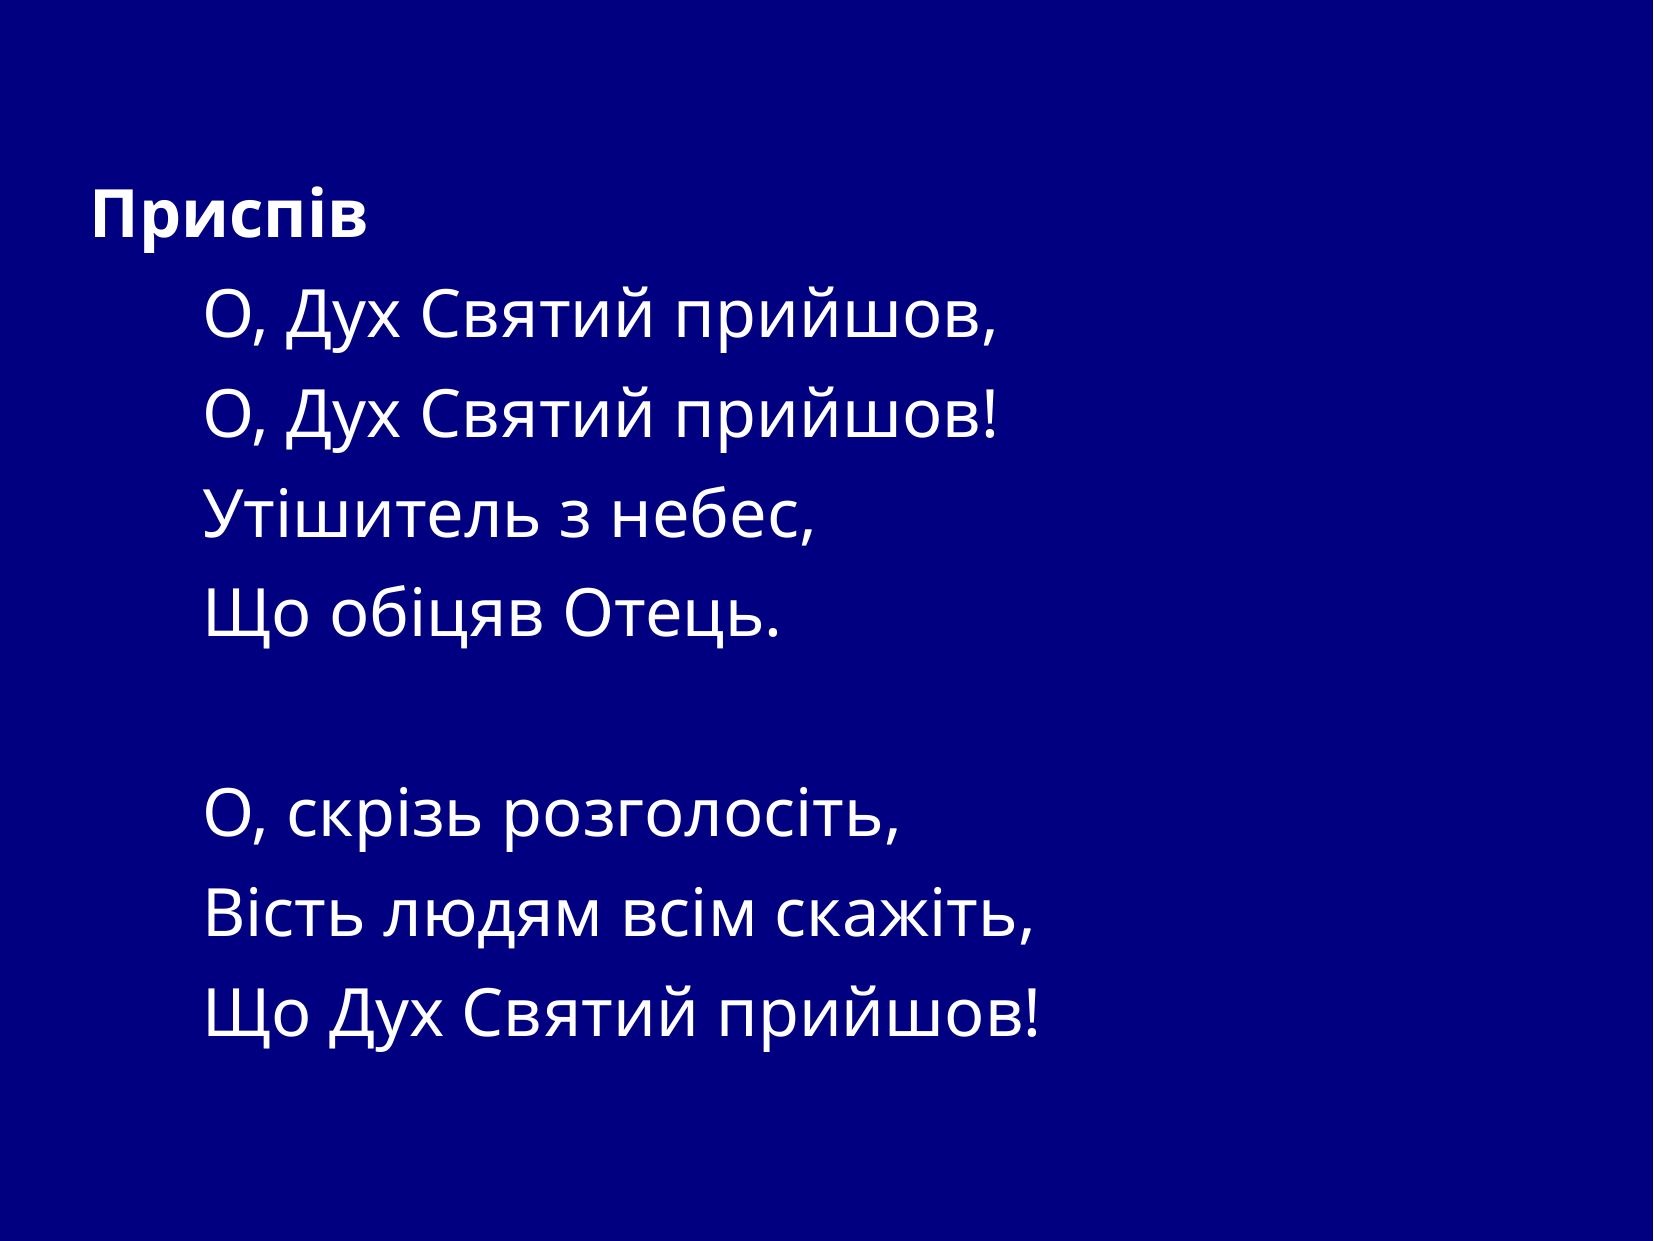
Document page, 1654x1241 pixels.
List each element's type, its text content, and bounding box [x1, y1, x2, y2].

text_box Приспів О, Дух Святий прийшов, О, Дух Святий прийшов! Утішитель з небес, Що обіцяв Отець. О, скрізь розголосіть, Вість людям всім скажіть, Що Дух Святий прийшов! [75, 150, 1576, 1163]
